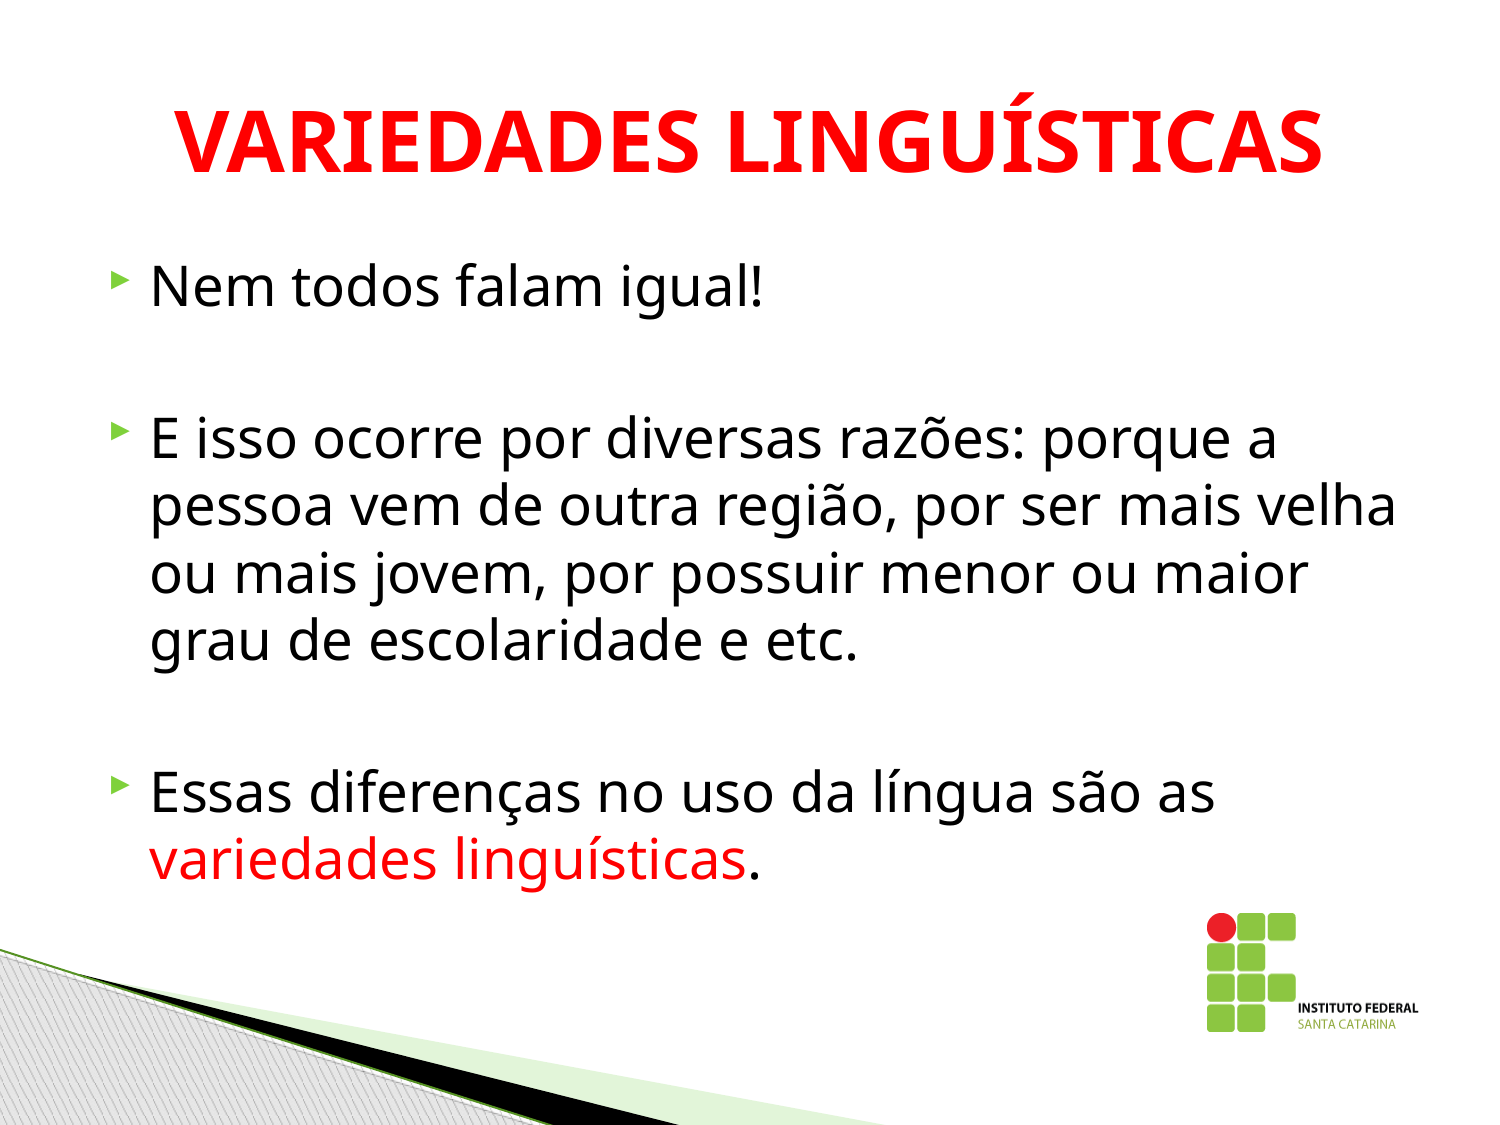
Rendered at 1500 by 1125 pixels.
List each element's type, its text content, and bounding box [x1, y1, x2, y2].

picture [1207, 913, 1419, 1032]
list Nem todos falam igual! E isso ocorre por diversas razões: porque a pessoa vem de outra região, por ser mais velha ou mais jovem, por possuir menor ou maior grau de escolaridade e etc. Essas diferenças no uso da língua são as variedades linguísticas. [75, 243, 1425, 986]
title VARIEDADES LINGUÍSTICAS [75, 45, 1425, 233]
